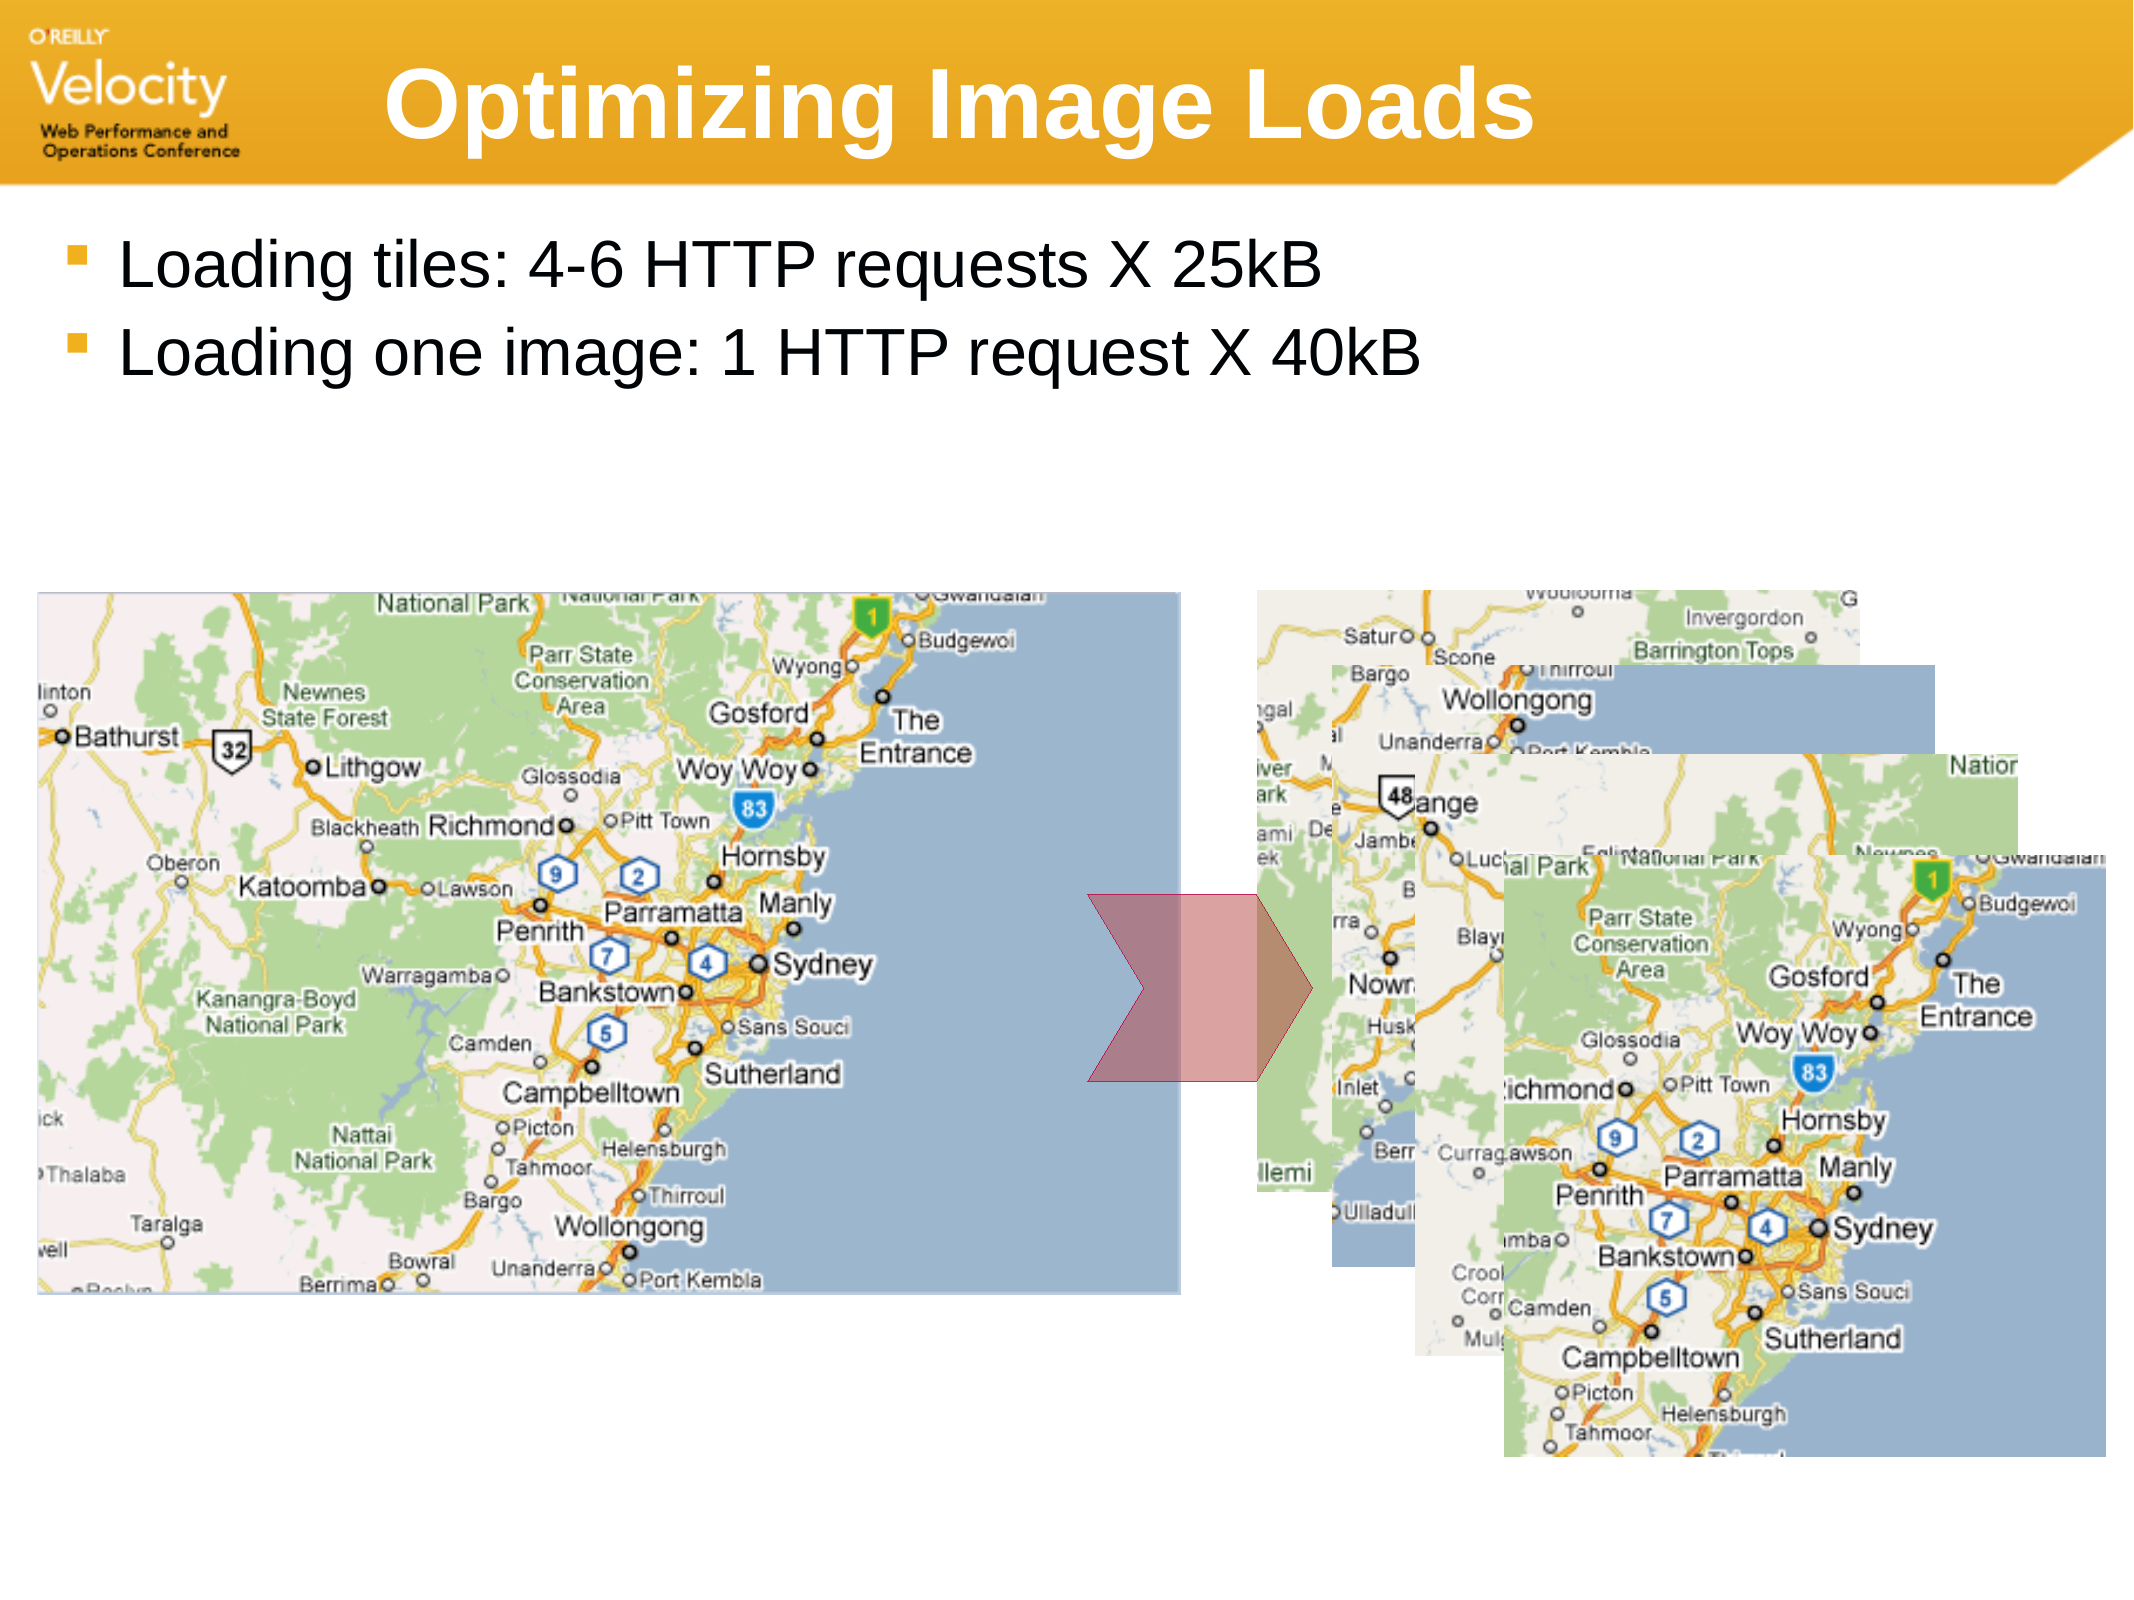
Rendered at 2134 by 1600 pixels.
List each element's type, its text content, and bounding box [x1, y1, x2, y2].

title Optimizing Image Loads [375, 17, 2026, 191]
text_box [1087, 894, 1313, 1082]
picture [0, 0, 2134, 1600]
list Loading tiles: 4-6 HTTP requests X 25kB Loading one image: 1 HTTP request X 40kB [47, 224, 2100, 1552]
